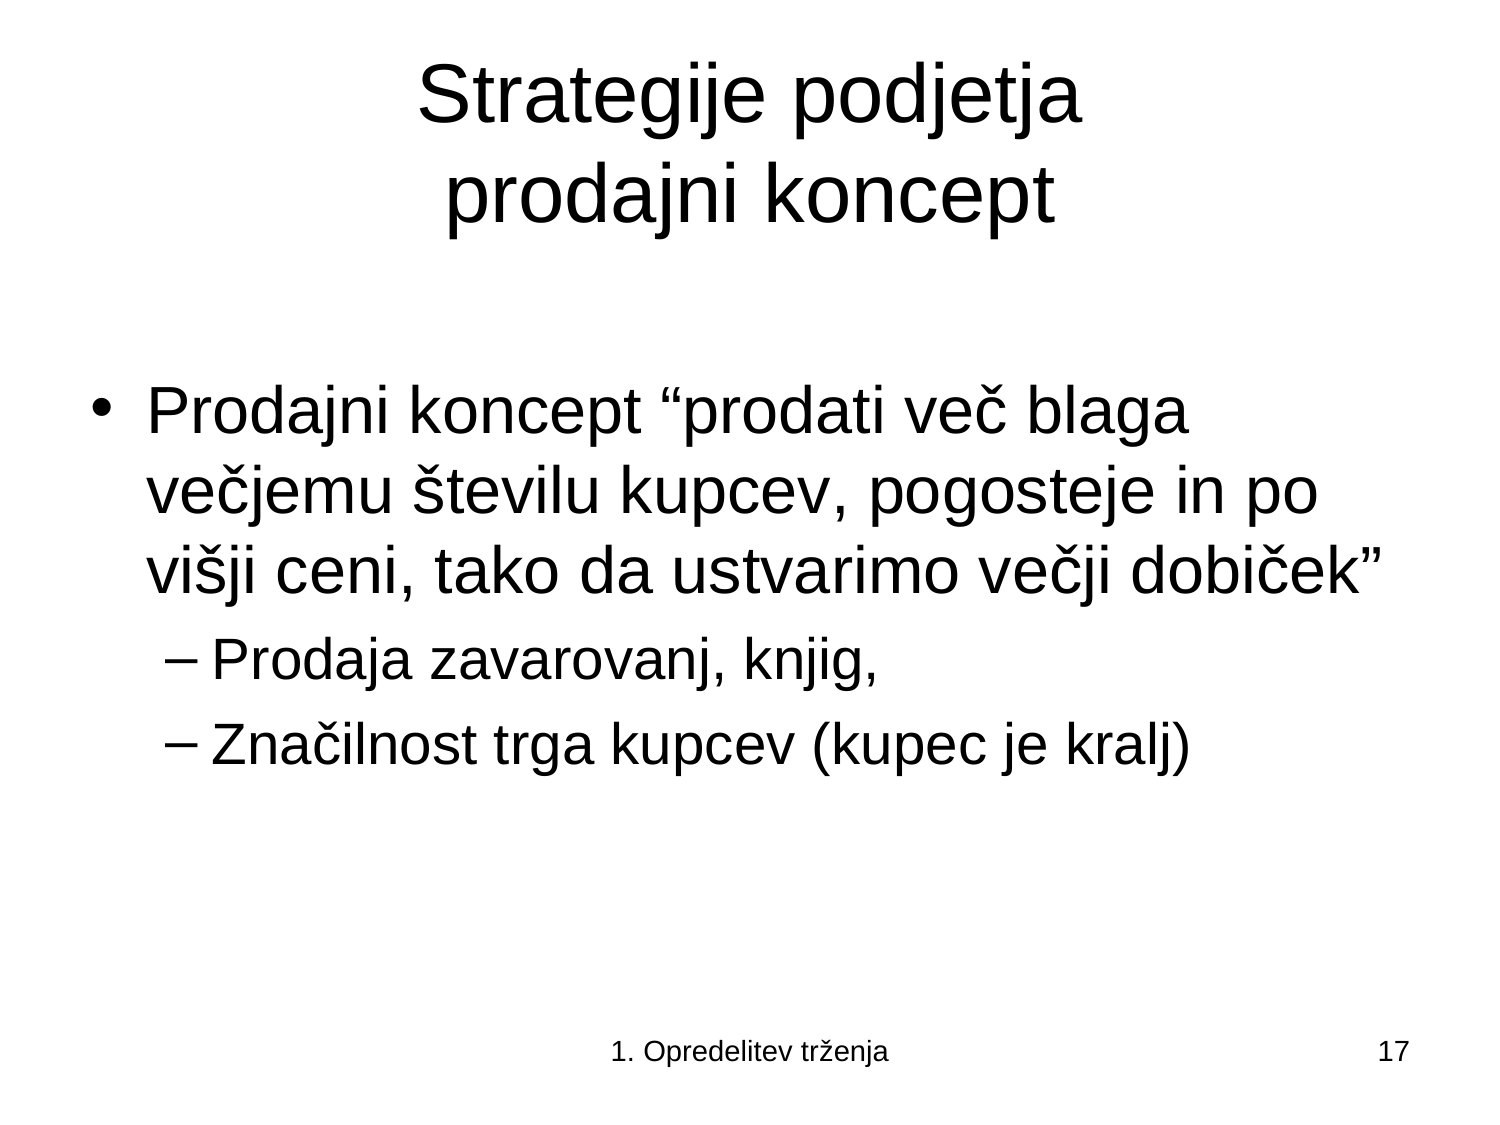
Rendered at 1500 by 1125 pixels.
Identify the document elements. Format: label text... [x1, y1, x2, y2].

list Prodajni koncept “prodati več blaga večjemu številu kupcev, pogosteje in po višji ceni, tako da ustvarimo večji dobiček” Prodaja zavarovanj, knjig, Značilnost trga kupcev (kupec je kralj) [75, 262, 1426, 1006]
text_box <number> [1074, 1024, 1426, 1103]
title Strategije podjetja prodajni koncept [75, 31, 1426, 247]
text_box 1. Opredelitev trženja [512, 1024, 988, 1103]
